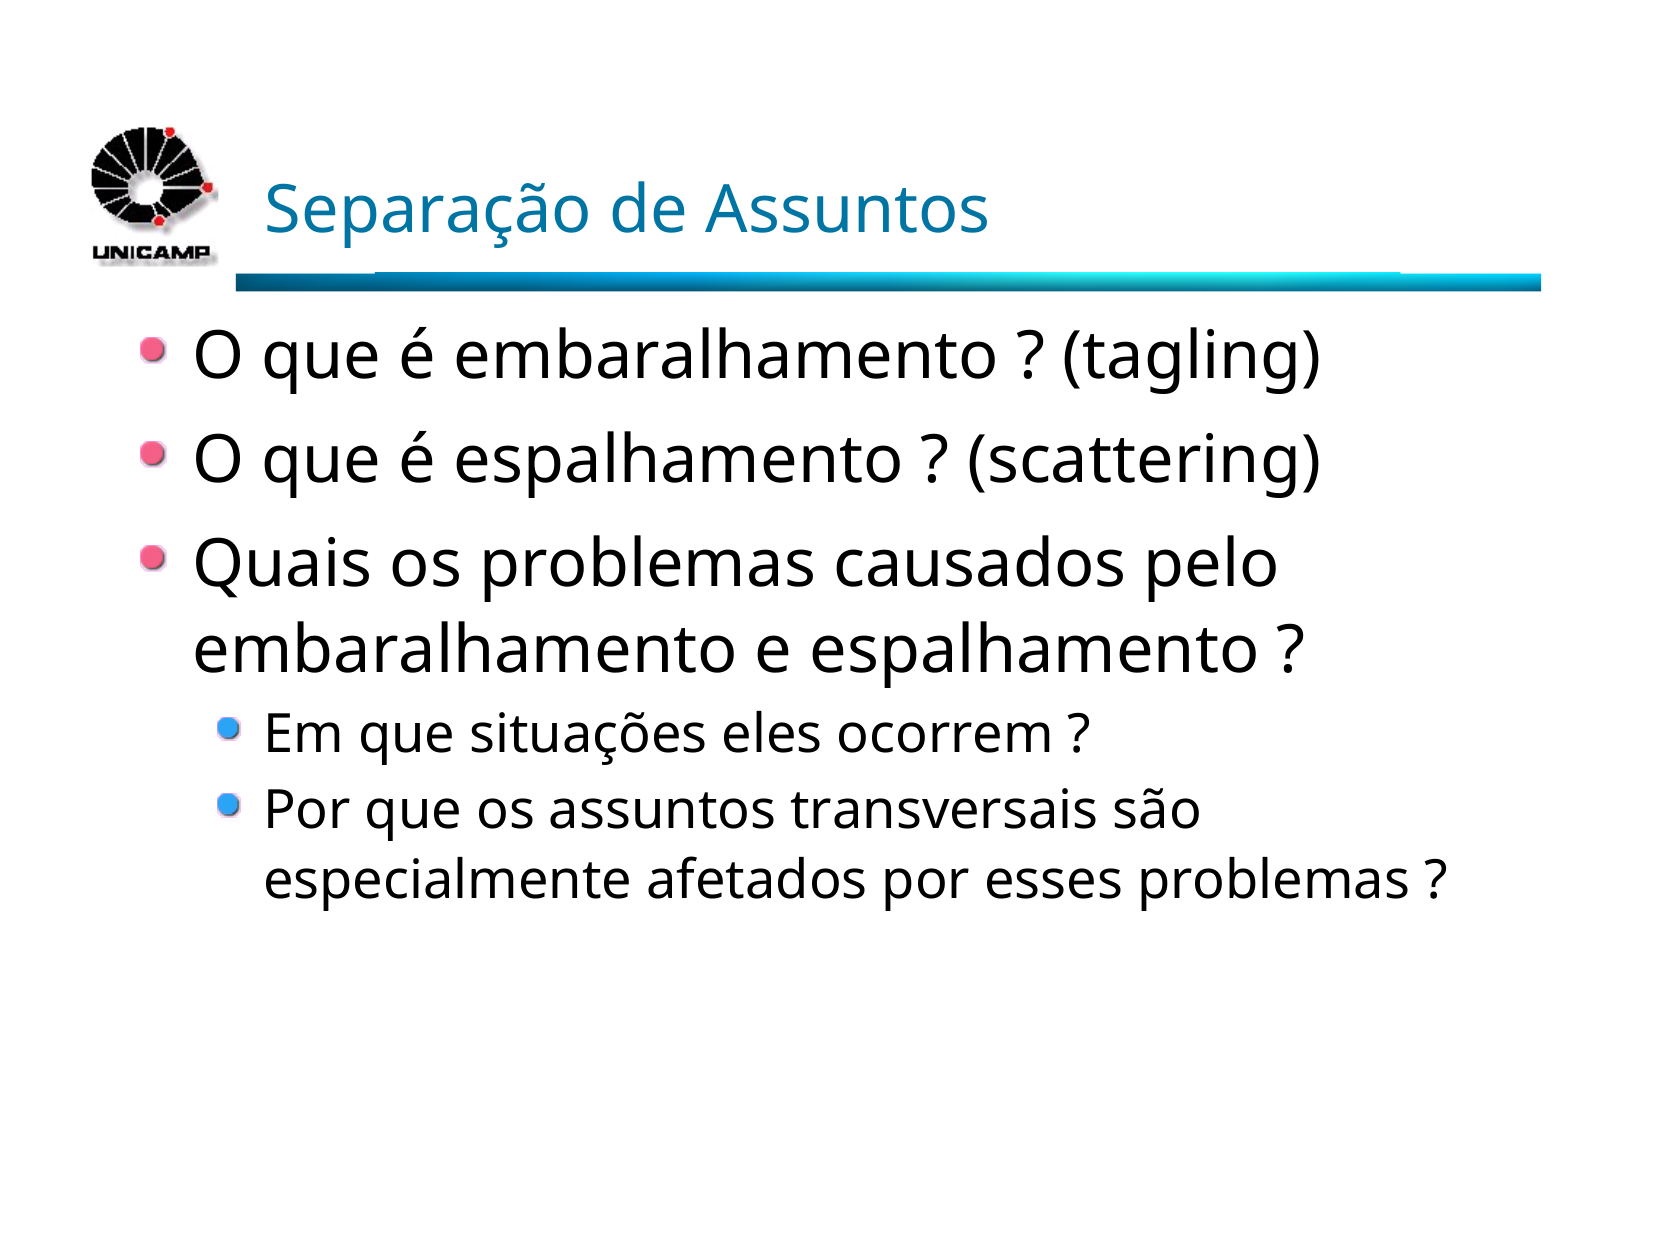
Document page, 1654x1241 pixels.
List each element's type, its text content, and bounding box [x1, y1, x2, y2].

picture [125, 272, 1654, 295]
list O que é embaralhamento ? (tagling) O que é espalhamento ? (scattering) Quais os problemas causados pelo embaralhamento e espalhamento ? Em que situações eles ocorrem ? Por que os assuntos transversais são especialmente afetados por esses problemas ? [121, 309, 1534, 1167]
title Separação de Assuntos [264, 57, 1534, 250]
